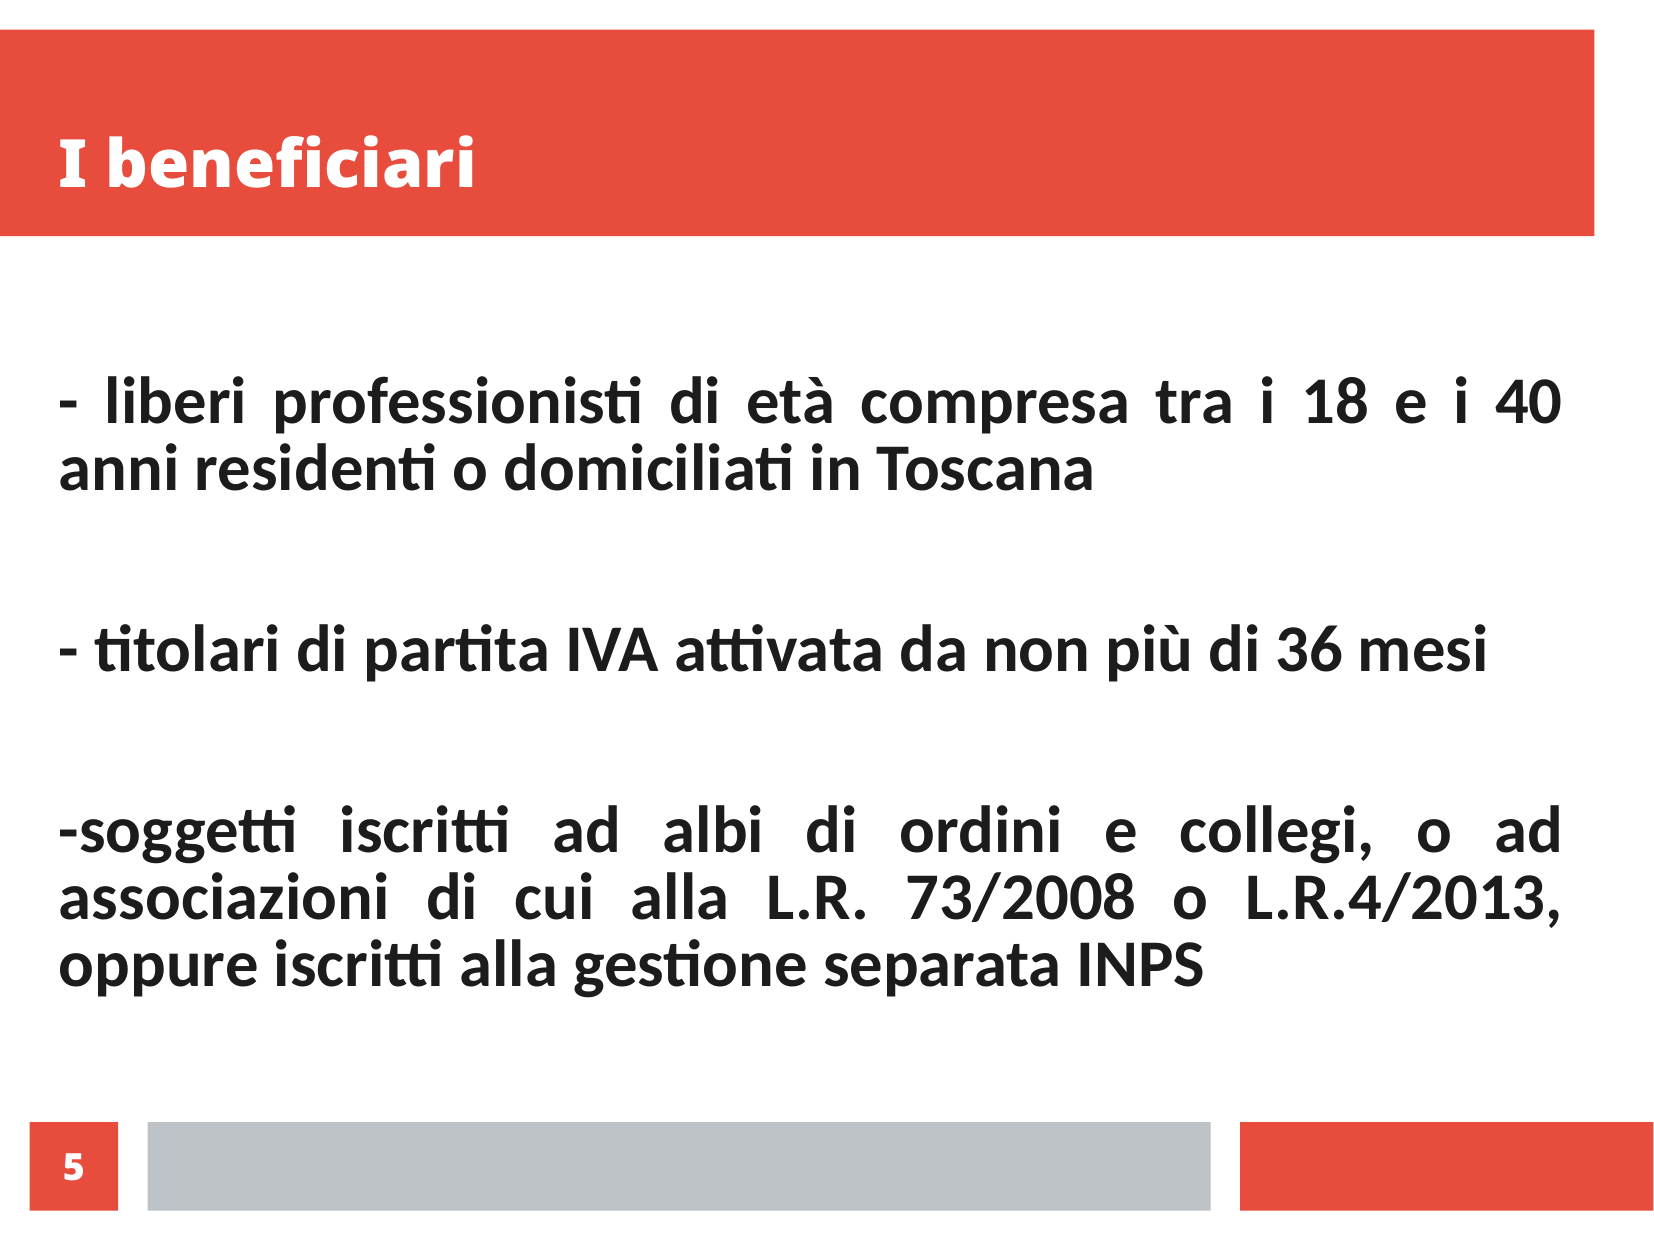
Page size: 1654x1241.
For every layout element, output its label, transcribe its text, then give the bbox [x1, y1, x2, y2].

title I beneficiari [59, 59, 1595, 207]
list - liberi professionisti di età compresa tra i 18 e i 40 anni residenti o domiciliati in Toscana - titolari di partita IVA attivata da non più di 36 mesi -soggetti iscritti ad albi di ordini e collegi, o ad associazioni di cui alla L.R. 73/2008 o L.R.4/2013, oppure iscritti alla gestione separata INPS [59, 295, 1565, 1082]
